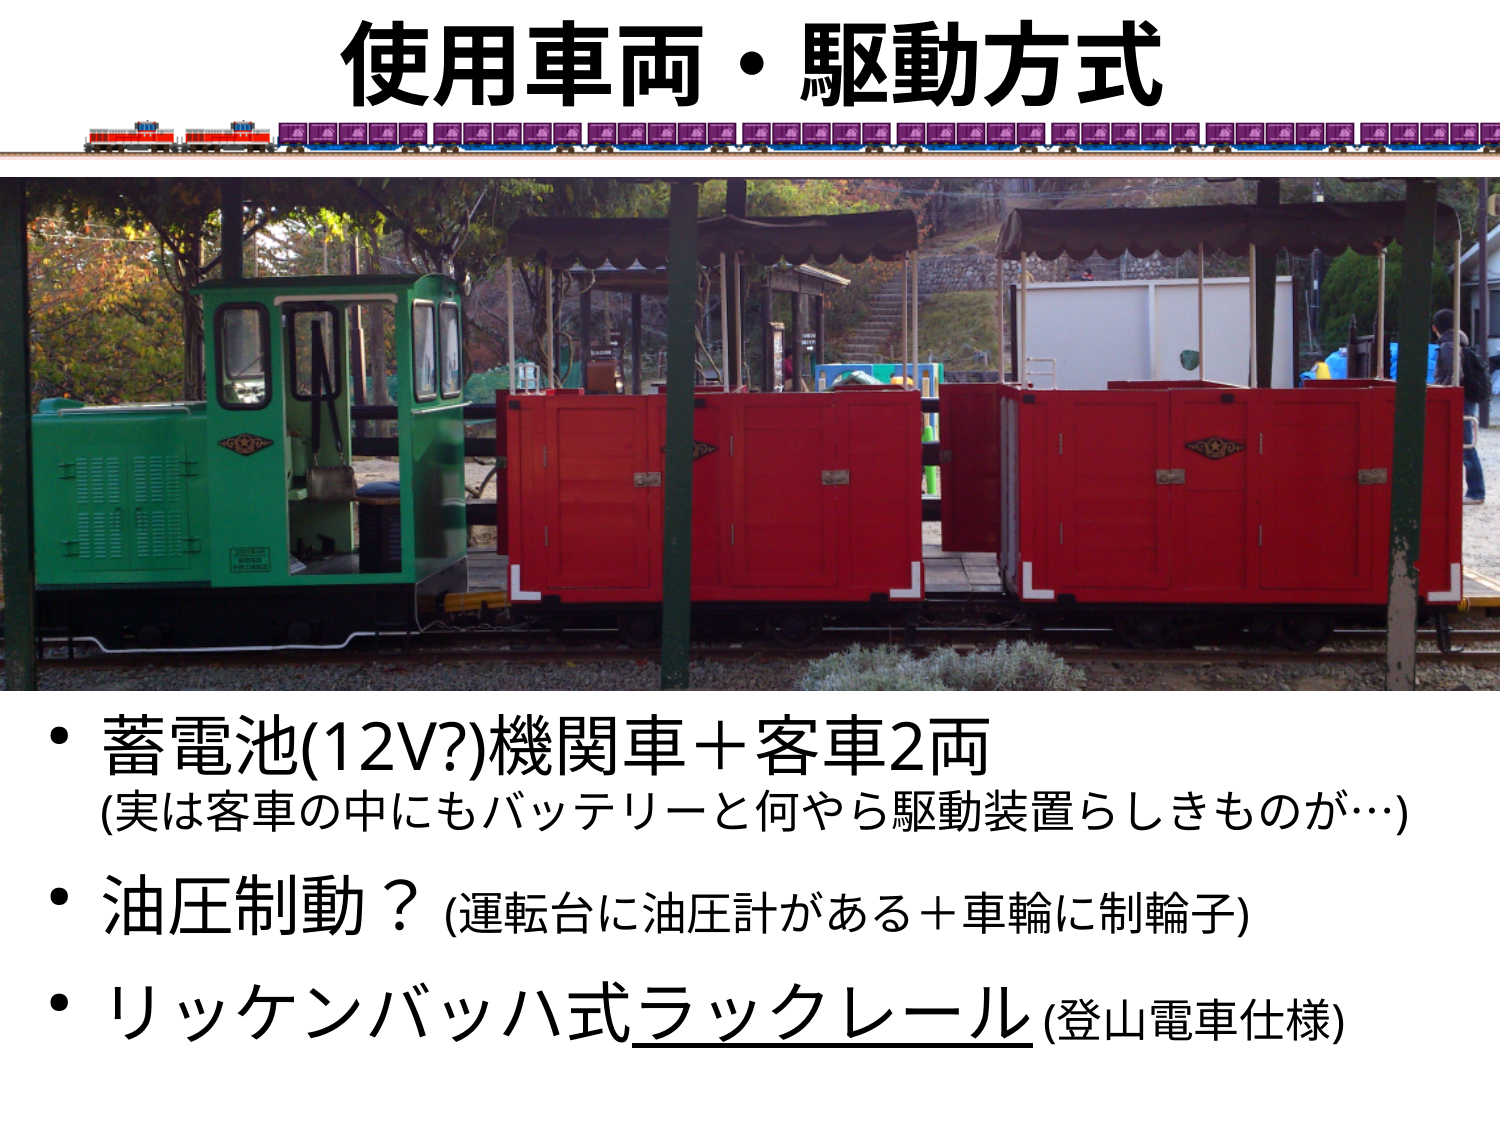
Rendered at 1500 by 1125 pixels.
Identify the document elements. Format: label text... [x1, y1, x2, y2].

picture [0, 177, 1500, 691]
title 使用車両・駆動方式 [59, 0, 1447, 128]
list 蓄電池(12V?)機関車＋客車2両 (実は客車の中にもバッテリーと何やら駆動装置らしきものが…) 油圧制動？ (運転台に油圧計がある＋車輪に制輪子) リッケンバッハ式ラックレール (登山電車仕様) [29, 708, 1477, 1093]
picture [0, 120, 1500, 160]
